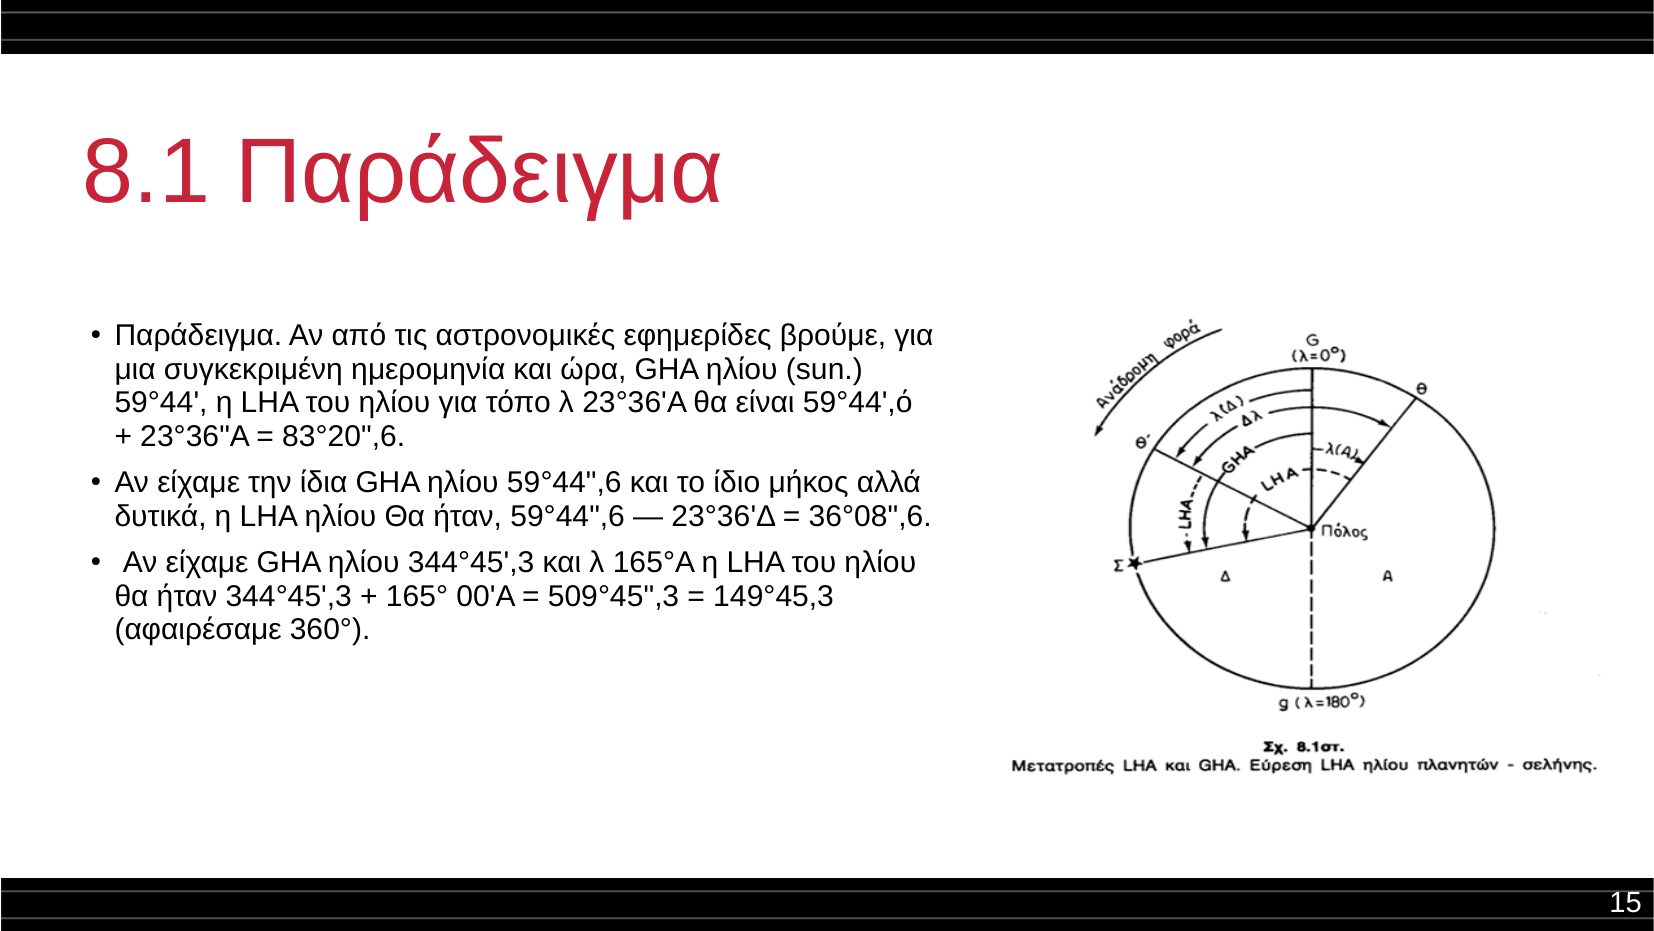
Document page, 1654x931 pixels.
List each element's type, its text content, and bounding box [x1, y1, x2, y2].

picture [1, 0, 1654, 54]
picture [975, 299, 1613, 788]
list Παράδειγμα. Αν από τις αστρονομικές εφημερίδες βρούμε, για μια συγκεκριμένη ημερομηνία και ώρα, GHA ηλίου (sun.) 59°44', η LΗΑ του ηλίου για τόπο λ 23°36'Α θα είναι 59°44',ό + 23°36"Α = 83°20",6. Αν είχαμε την ίδια GΗΑ ηλίου 59°44",6 και το ίδιο μήκος αλλά δυτικά, η LΗΑ ηλίου Θα ήταν, 59°44",6 — 23°36'Δ = 36°08",6. Αν είχαμε GHA ηλίου 344°45',3 και λ 165°Α η LΗΑ του ηλίου θα ήταν 344°45',3 + 165° 00'Α = 509°45",3 = 149°45,3 (αφαιρέσαμε 360°). [82, 271, 938, 851]
title 8.1 Παράδειγμα [82, 92, 1571, 249]
picture [1, 878, 1654, 931]
